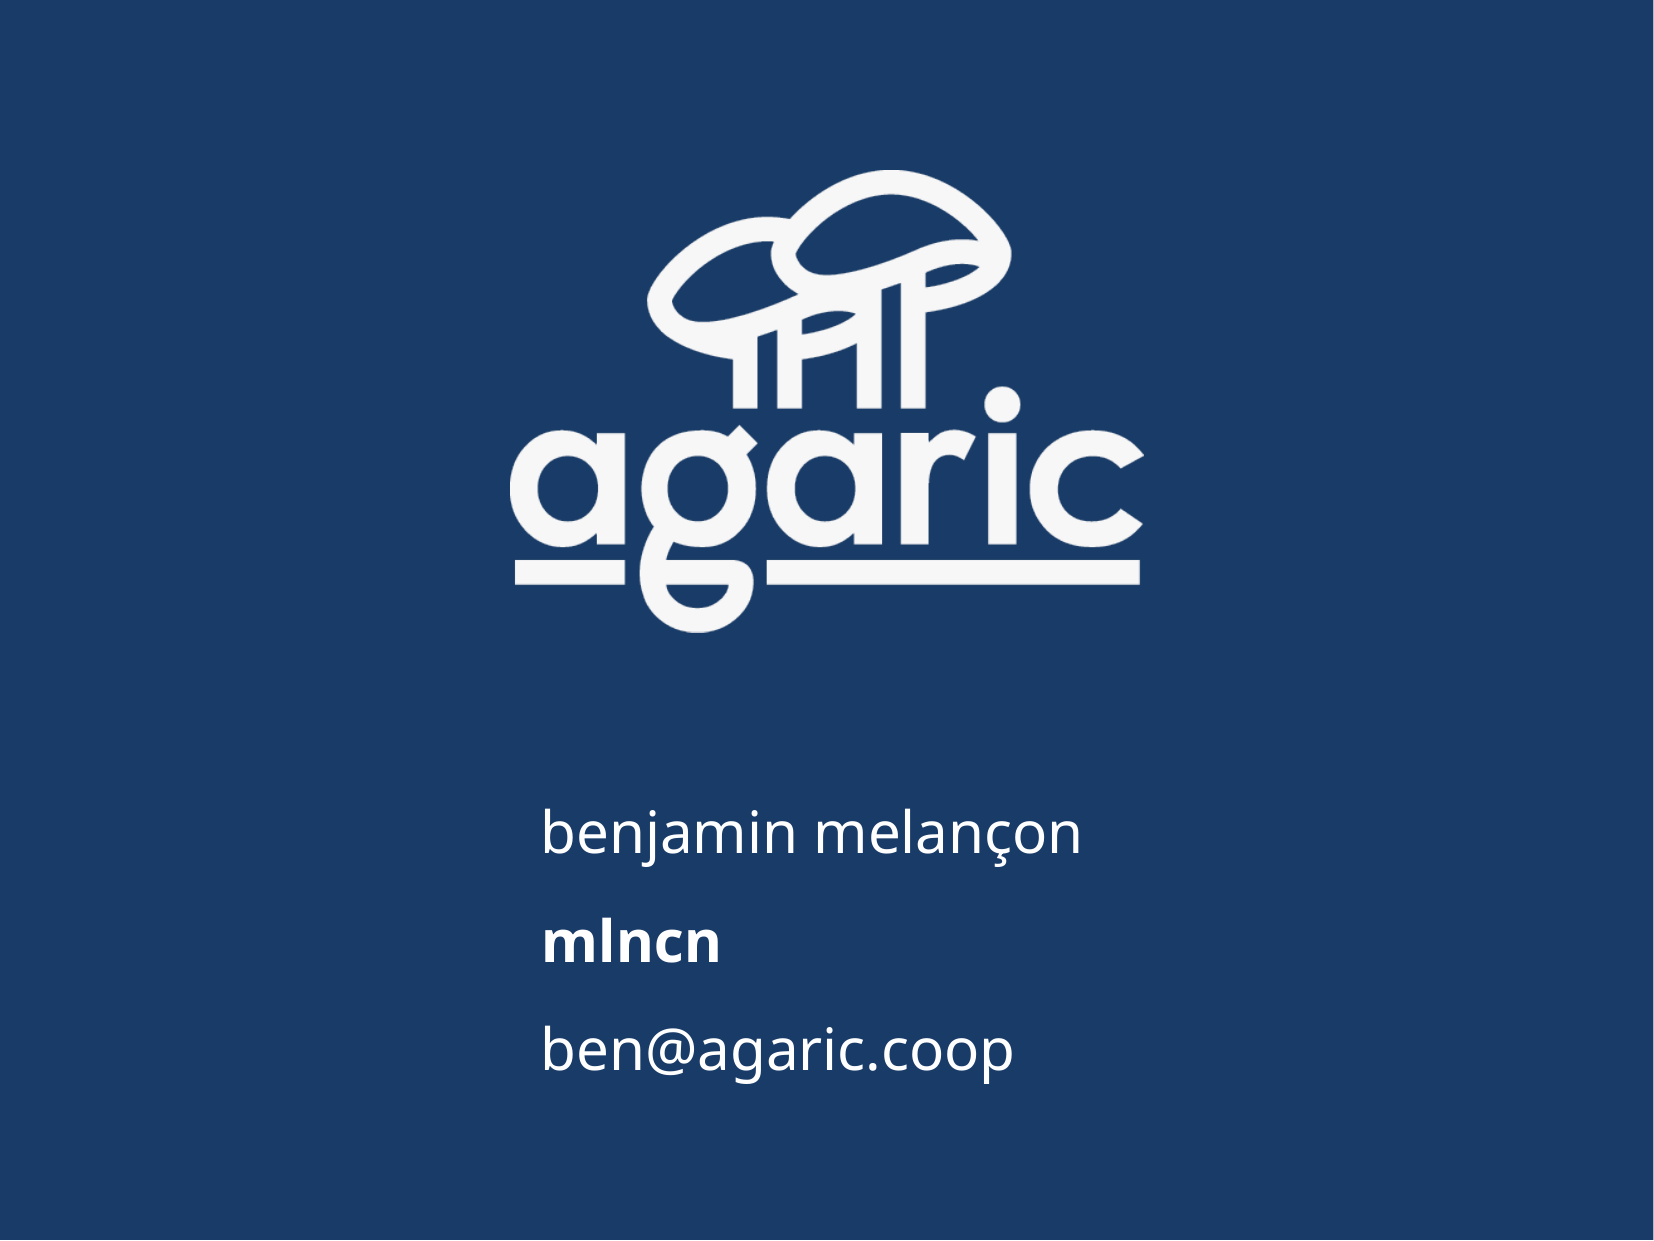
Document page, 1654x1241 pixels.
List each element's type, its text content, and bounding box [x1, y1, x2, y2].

text_box benjamin melançon mlncn ben@agaric.coop [526, 783, 1140, 1126]
picture [510, 170, 1144, 633]
